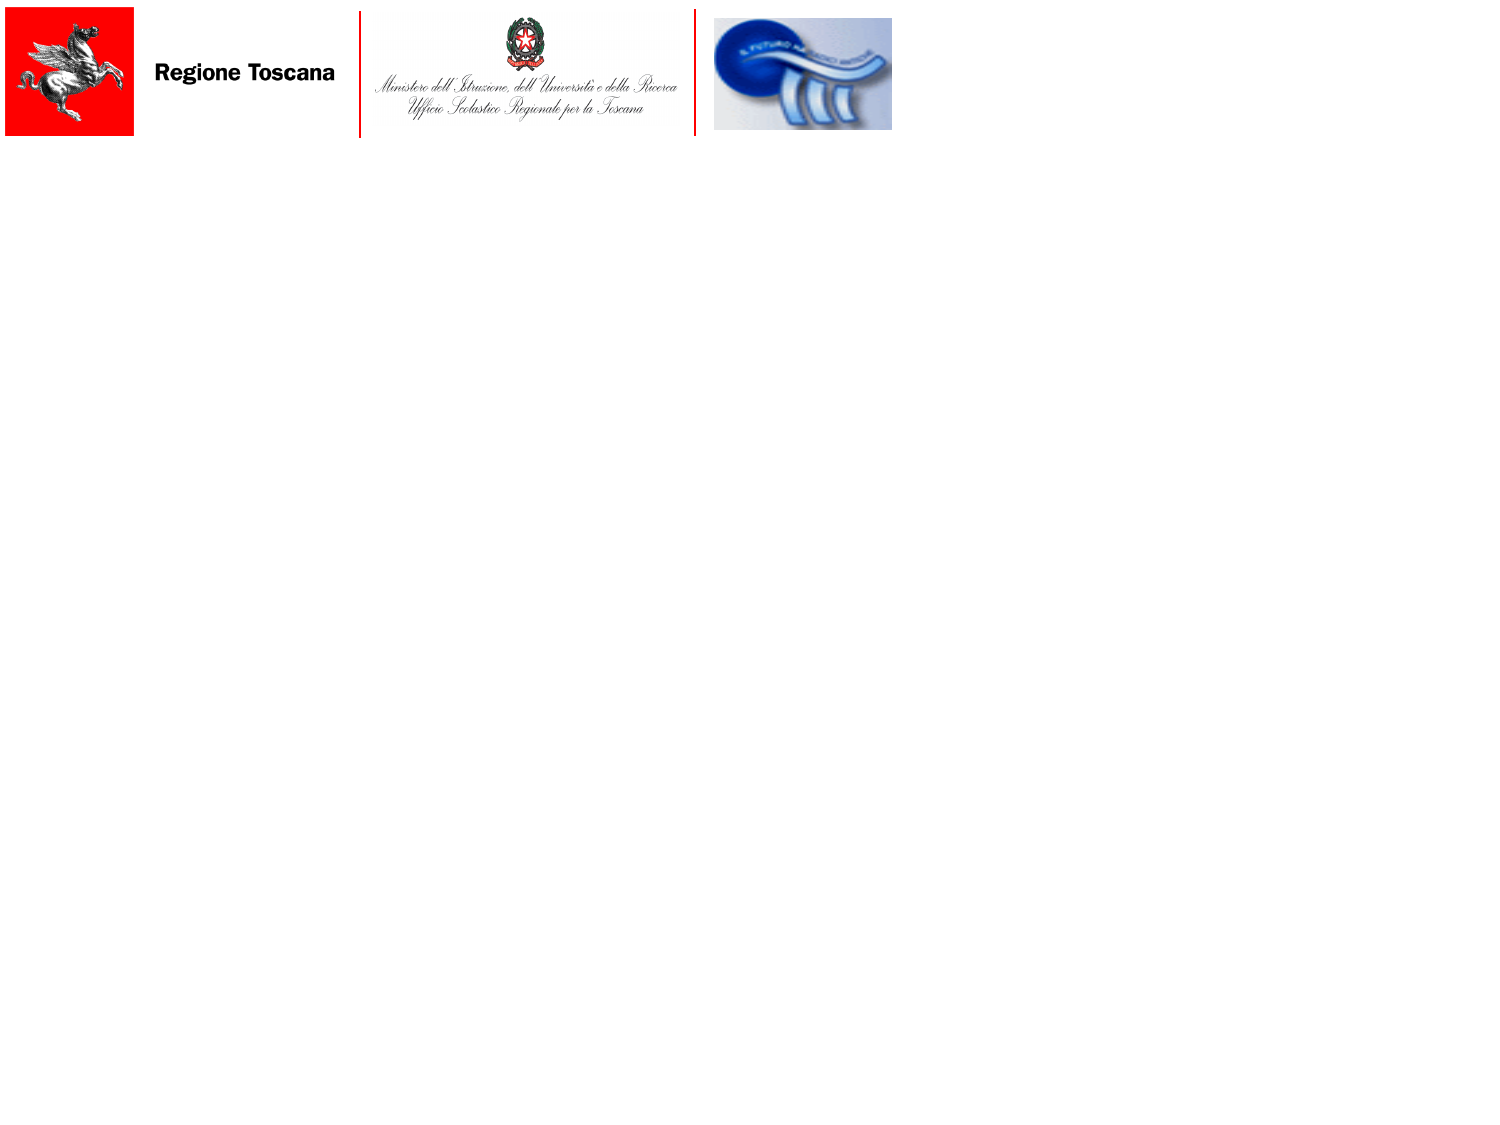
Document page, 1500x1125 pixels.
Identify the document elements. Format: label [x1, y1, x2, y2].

picture [714, 19, 892, 130]
picture [372, 12, 680, 126]
picture [5, 7, 337, 136]
